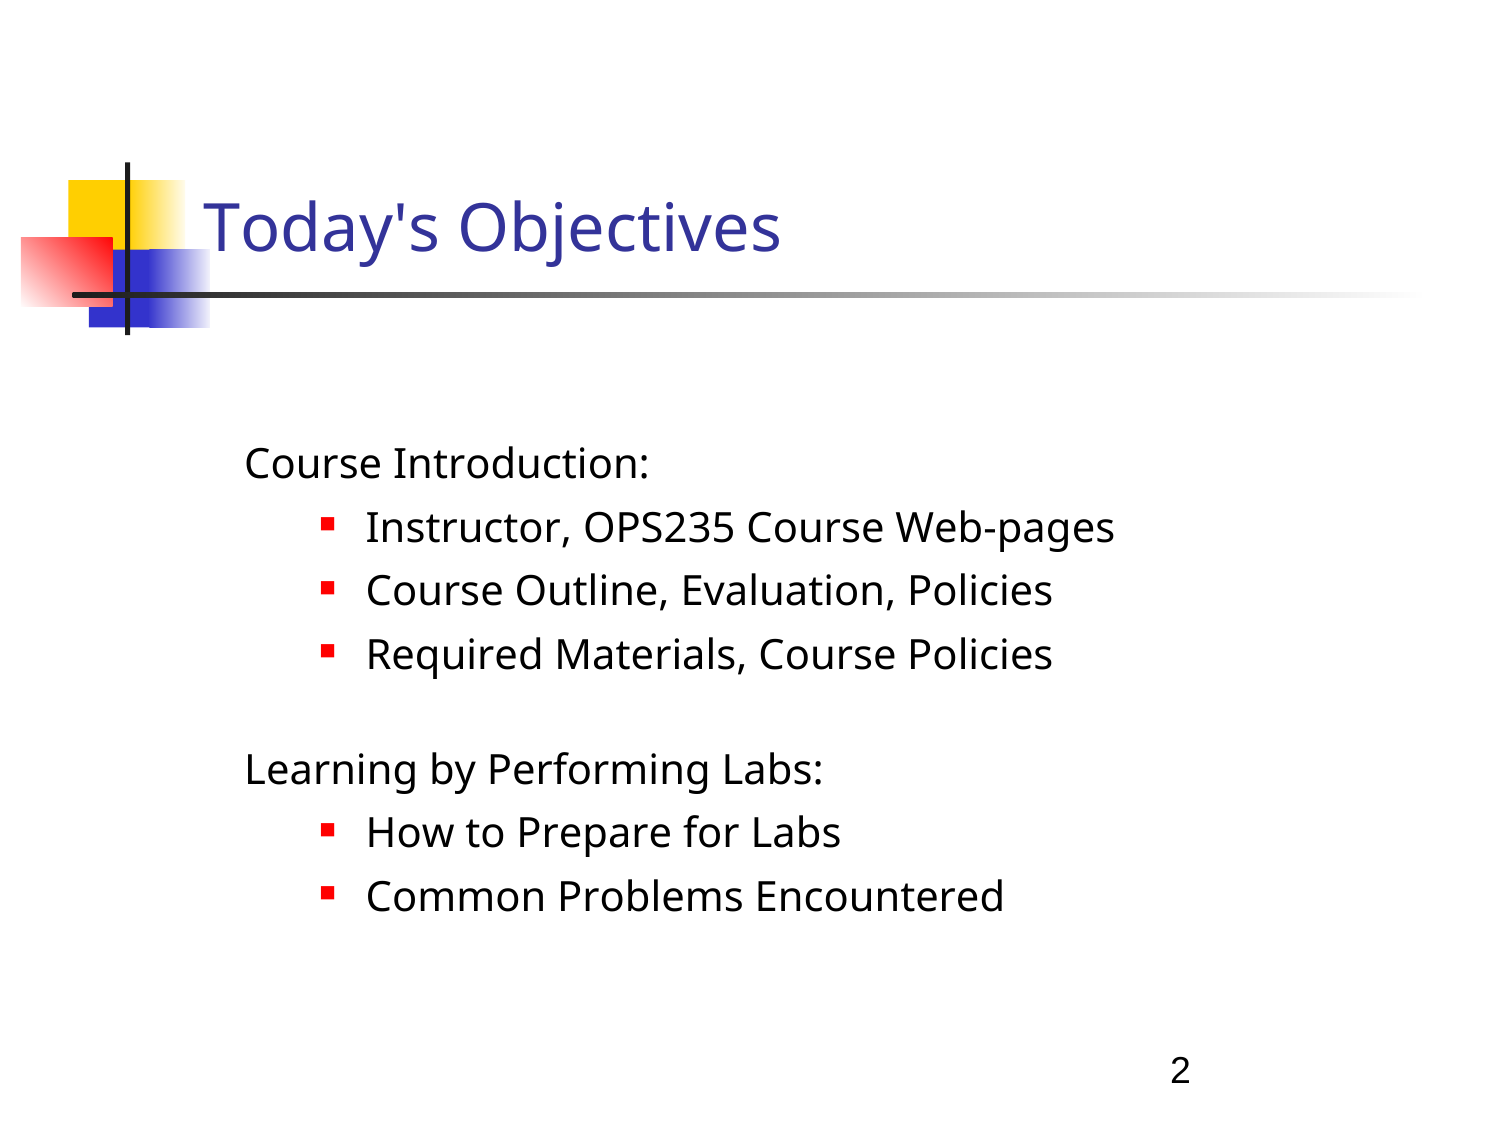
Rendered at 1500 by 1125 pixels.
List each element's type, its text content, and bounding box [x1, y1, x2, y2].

title Today's Objectives [188, 35, 1468, 276]
list Course Introduction: Instructor, OPS235 Course Web-pages Course Outline, Evaluation, Policies Required Materials, Course Policies Learning by Performing Labs: How to Prepare for Labs Common Problems Encountered [229, 365, 1434, 979]
